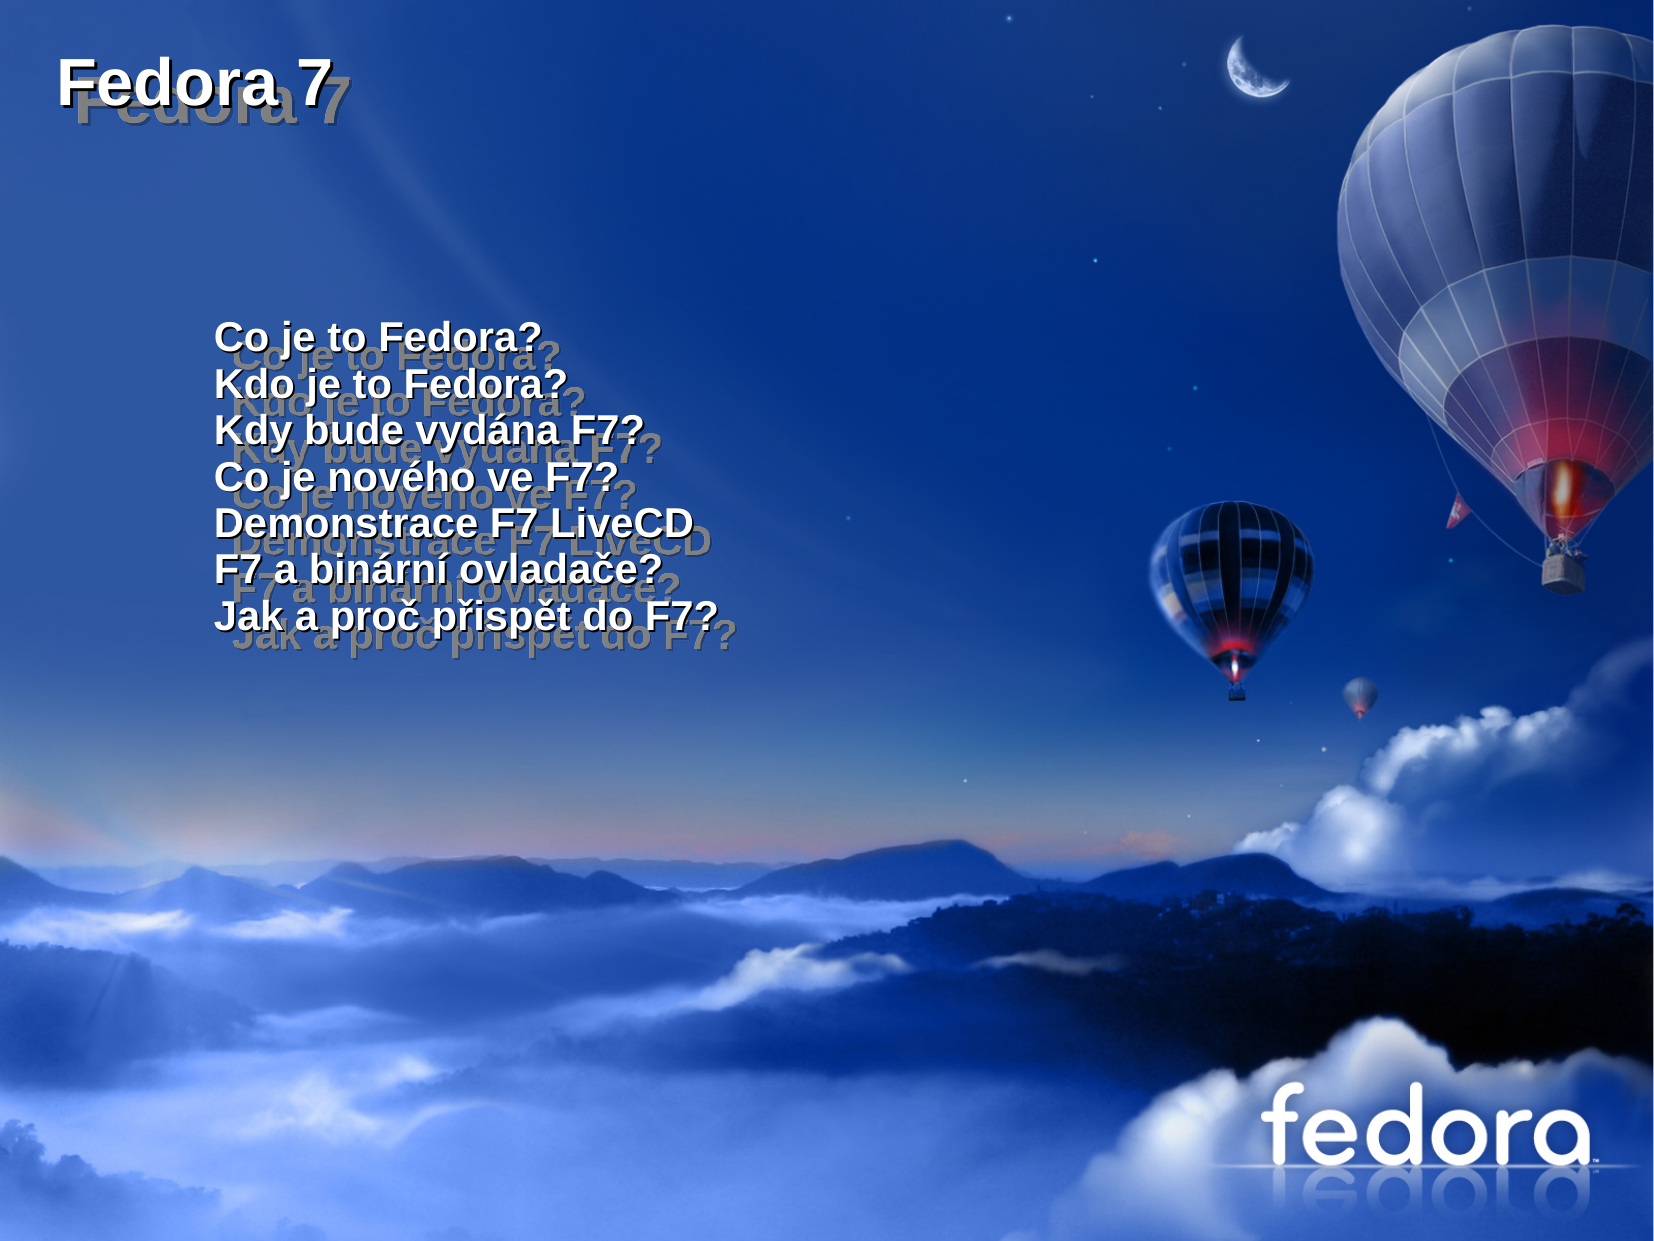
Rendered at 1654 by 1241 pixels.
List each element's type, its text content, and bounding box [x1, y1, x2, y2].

text_box Fedora 7 [41, 37, 350, 154]
picture [0, 0, 1654, 1241]
text_box Co je to Fedora? Kdo je to Fedora? Kdy bude vydána F7? Co je nového ve F7? Demonstrace F7 LiveCD F7 a binární ovladače? Jak a proč přispět do F7? [187, 306, 1088, 764]
